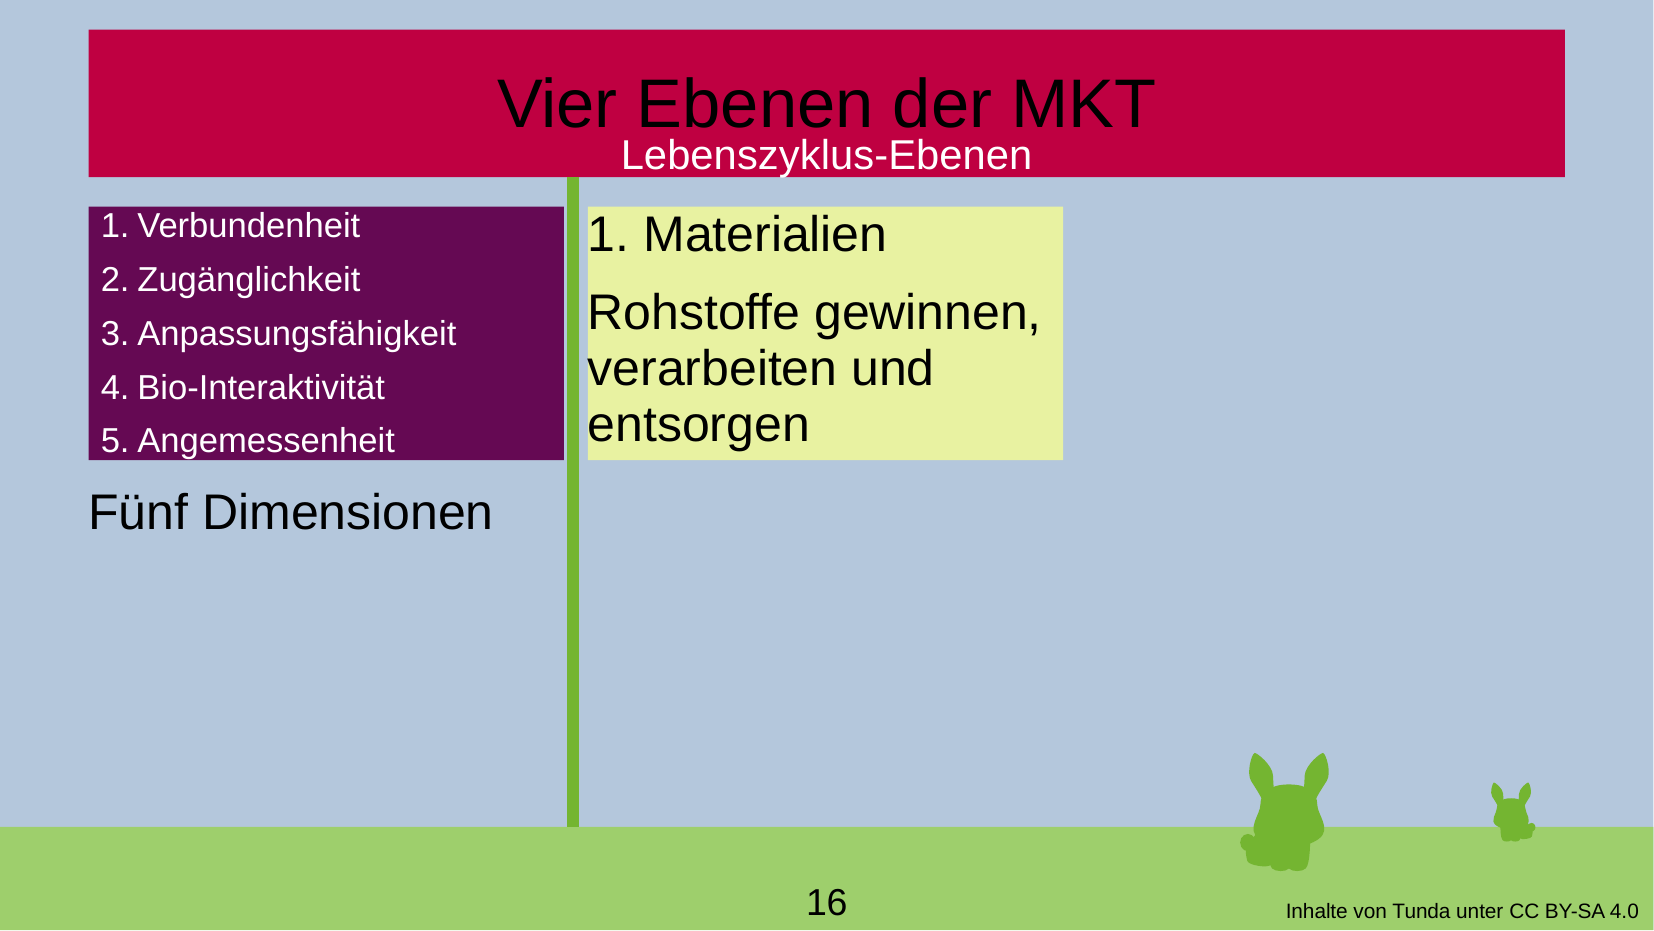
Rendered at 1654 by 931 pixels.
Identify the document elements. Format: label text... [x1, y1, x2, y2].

text_box Inhalte von Tunda unter CC BY-SA 4.0 [944, 856, 1654, 931]
title Vier Ebenen der MKT [88, 29, 1565, 178]
list Verbundenheit Zugänglichkeit Anpassungsfähigkeit Bio-Interaktivität Angemessenheit [88, 206, 564, 461]
text_box <Foliennummer> [259, 874, 944, 931]
list 1. Materialien Rohstoffe gewinnen, verarbeiten und entsorgen [587, 206, 1064, 461]
text_box Lebenszyklus-Ebenen [501, 124, 1152, 186]
list Fünf Dimensionen [88, 484, 564, 738]
